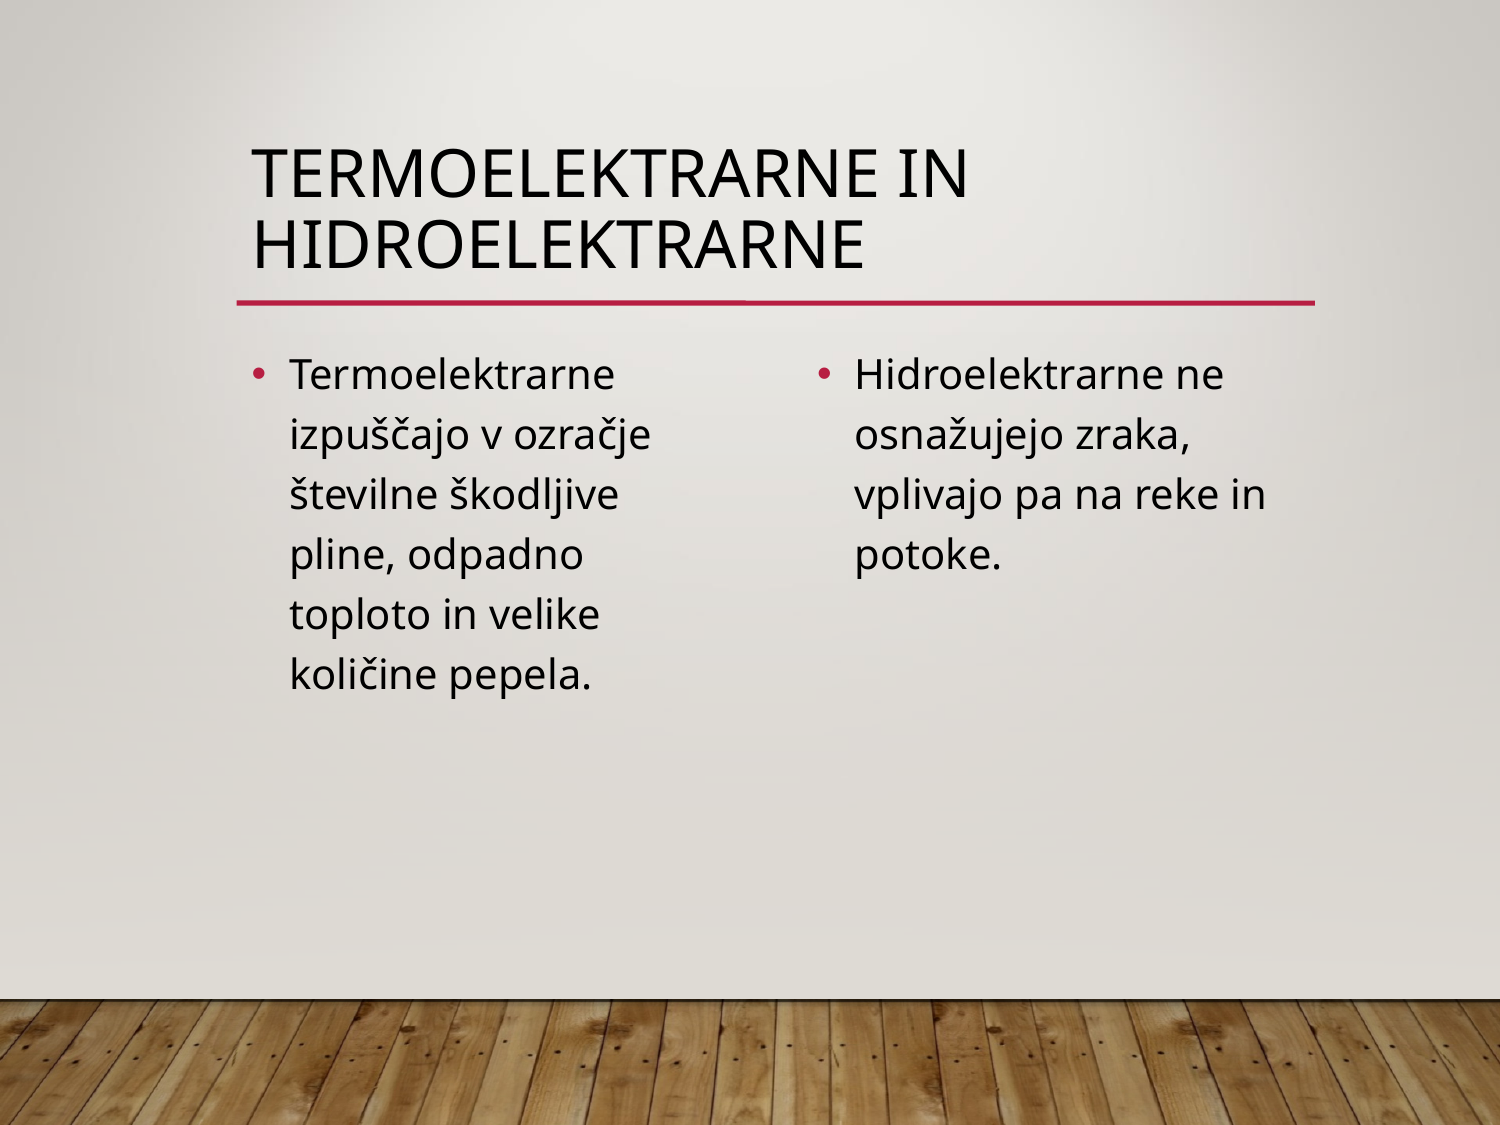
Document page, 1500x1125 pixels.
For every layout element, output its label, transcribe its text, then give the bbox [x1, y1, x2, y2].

picture [0, 0, 1500, 395]
picture [0, 999, 1500, 1125]
list Hidroelektrarne ne osnažujejo zraka, vplivajo pa na reke in potoke. [802, 330, 1315, 895]
list Termoelektrarne izpuščajo v ozračje številne škodljive pline, odpadno toploto in velike količine pepela. [236, 330, 750, 895]
title Termoelektrarne in hidroelektrarne [236, 132, 1315, 306]
